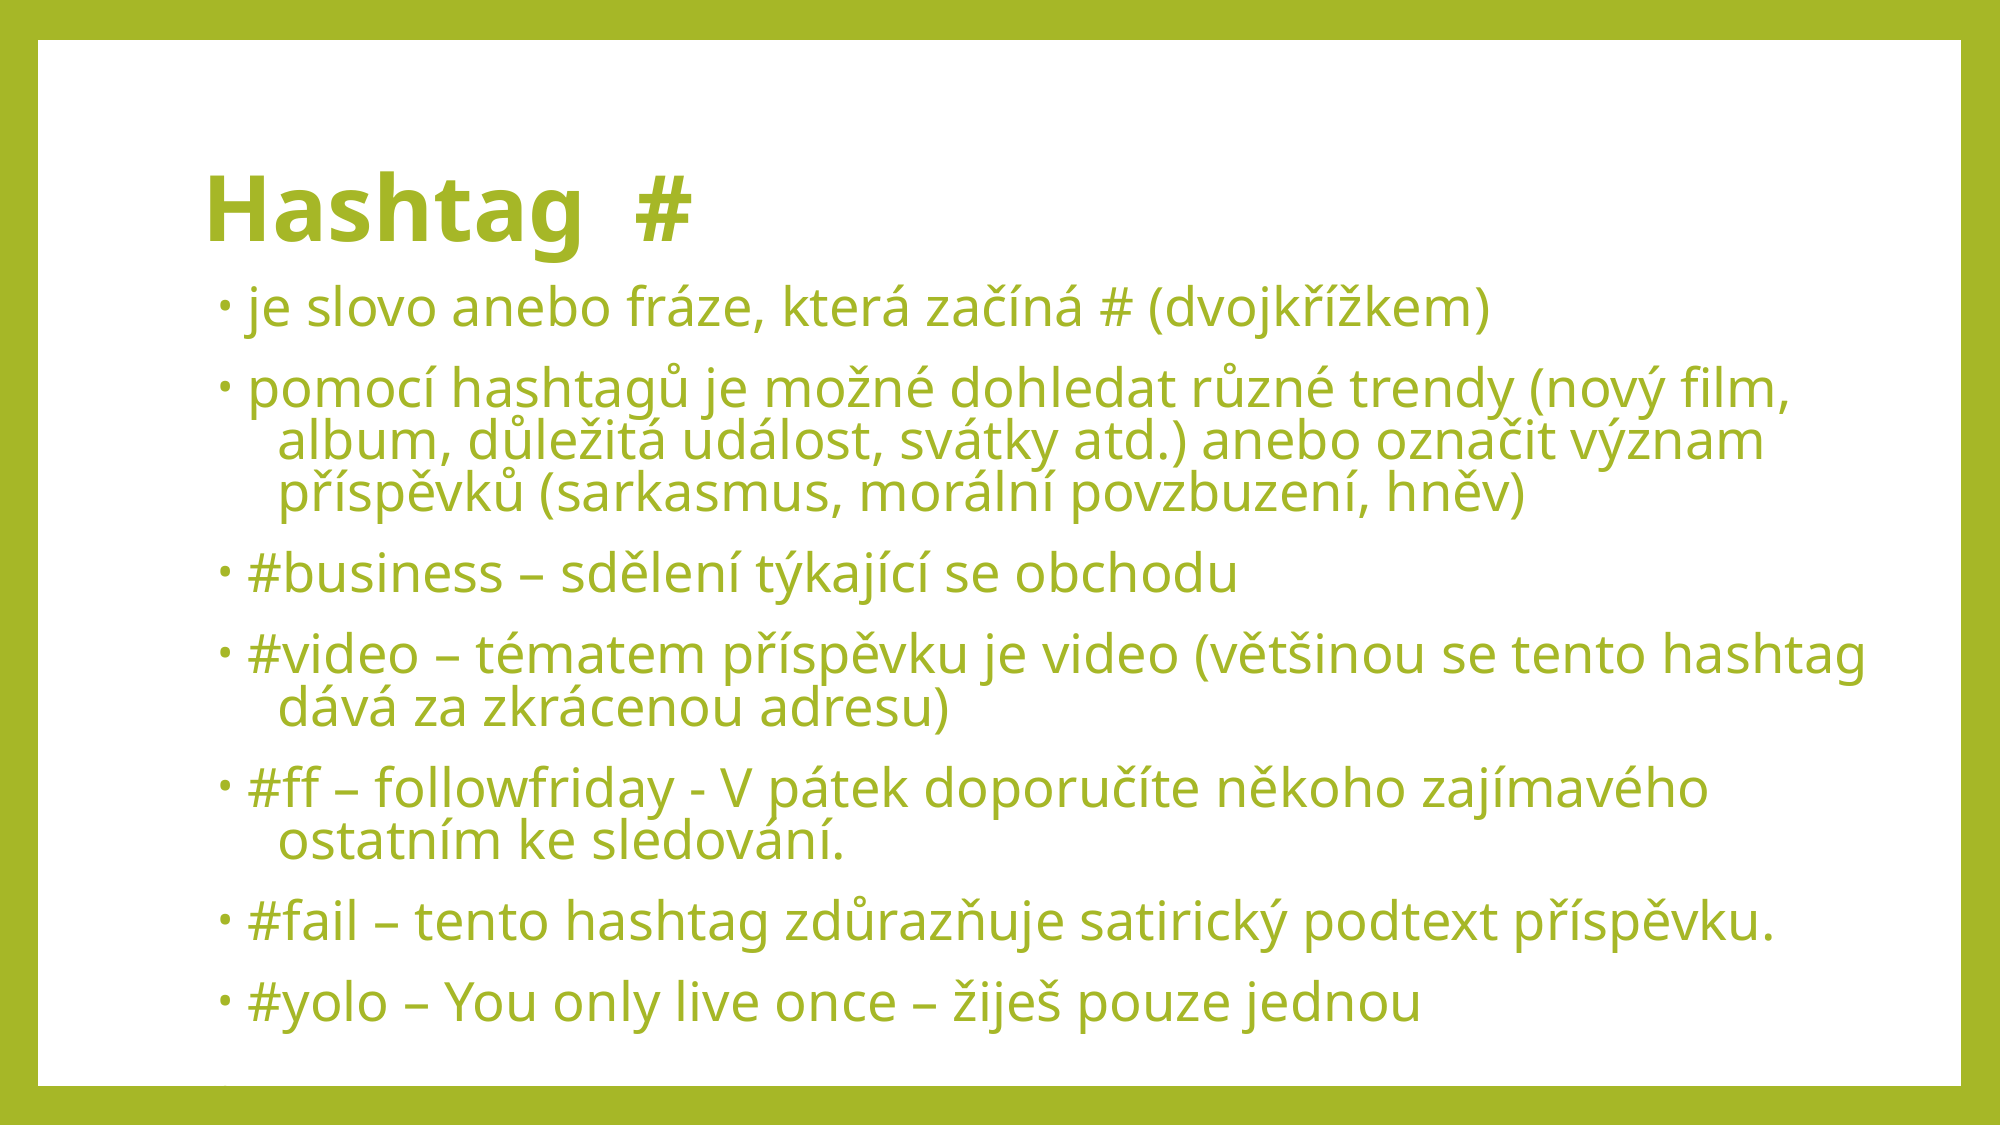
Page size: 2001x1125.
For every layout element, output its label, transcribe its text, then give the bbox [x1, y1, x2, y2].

list je slovo anebo fráze, která začíná # (dvojkřížkem) pomocí hashtagů je možné dohledat různé trendy (nový film, album, důležitá událost, svátky atd.) anebo označit význam příspěvků (sarkasmus, morální povzbuzení, hněv) #business – sdělení týkající se obchodu #video – tématem příspěvku je video (většinou se tento hashtag dává za zkrácenou adresu) #ff – followfriday - V pátek doporučíte někoho zajímavého ostatním ke sledování. #fail – tento hashtag zdůrazňuje satirický podtext příspěvku. #yolo – You only live once – žiješ pouze jednou [187, 277, 1934, 1079]
title Hashtag # [187, 99, 1808, 277]
